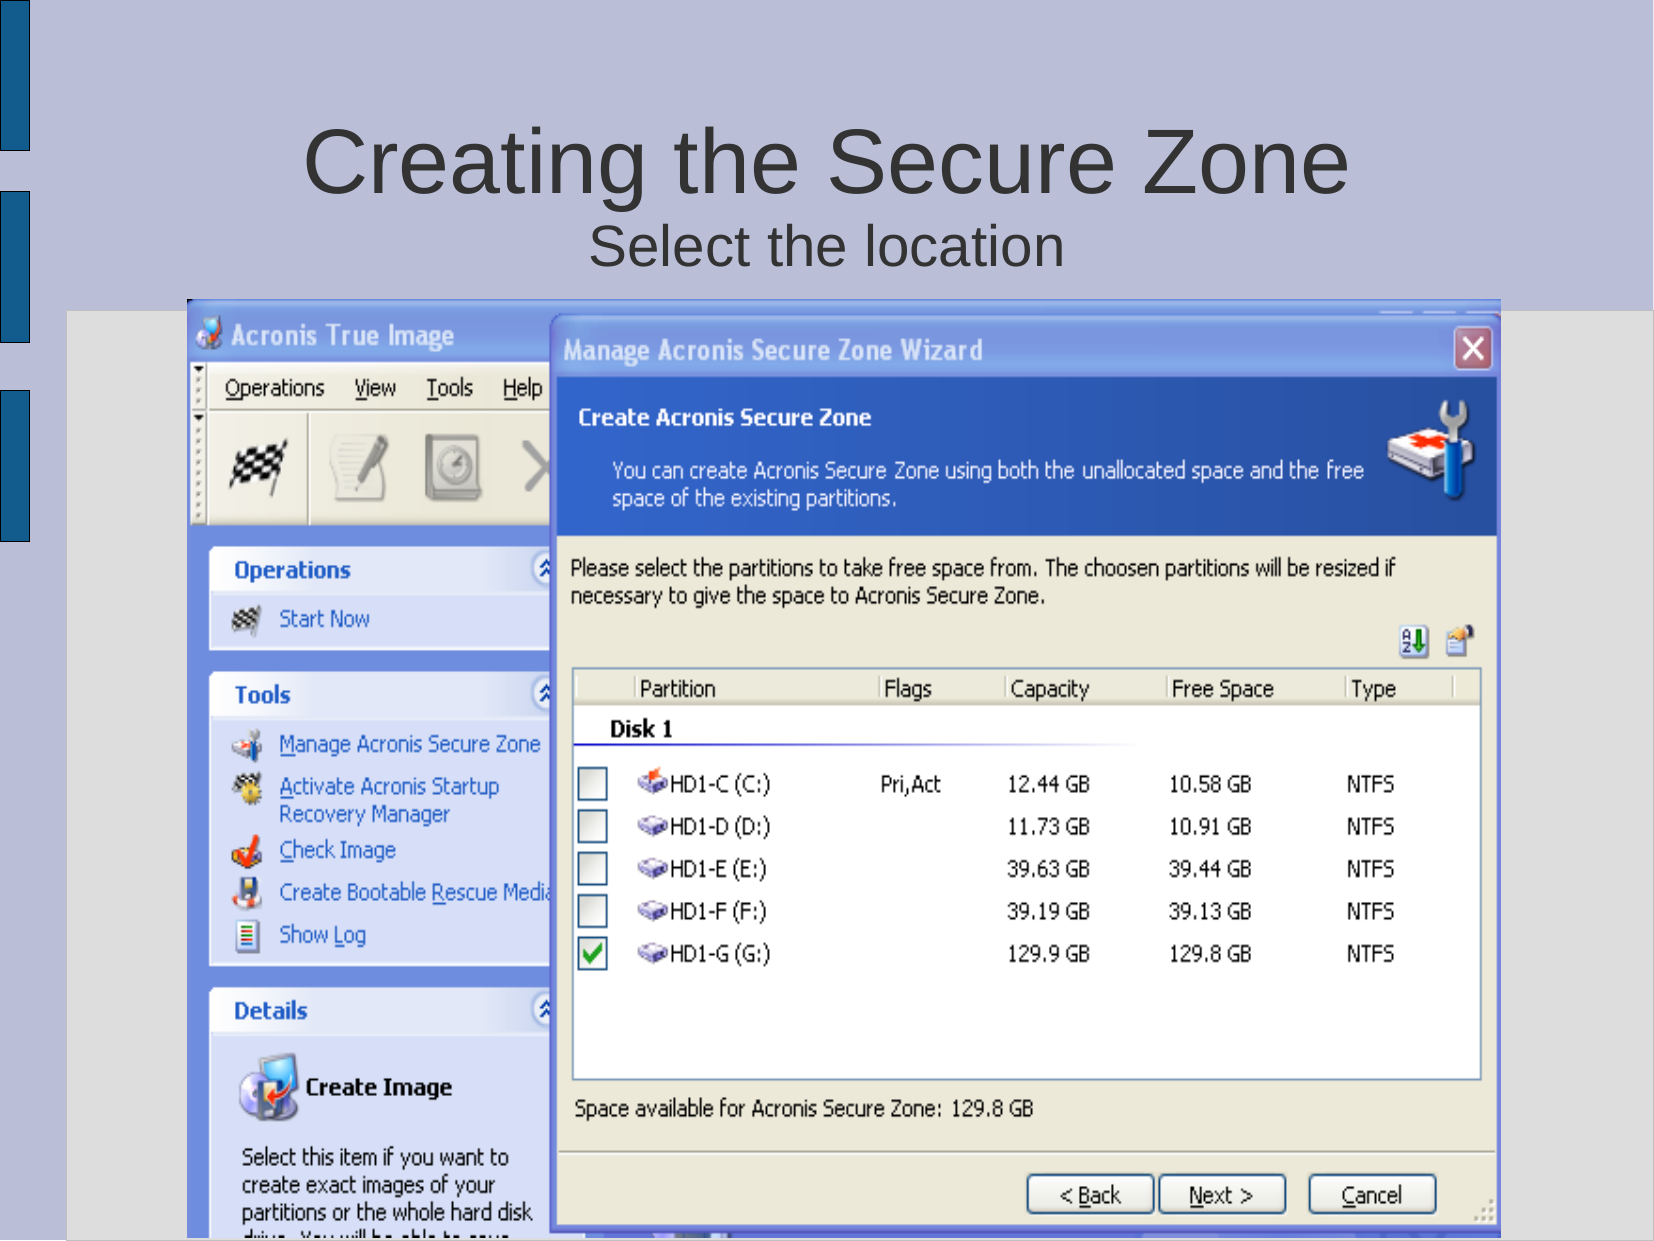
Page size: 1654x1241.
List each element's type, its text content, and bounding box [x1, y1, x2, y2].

title Creating the Secure Zone Select the location [121, 91, 1534, 299]
picture [187, 299, 1501, 1238]
